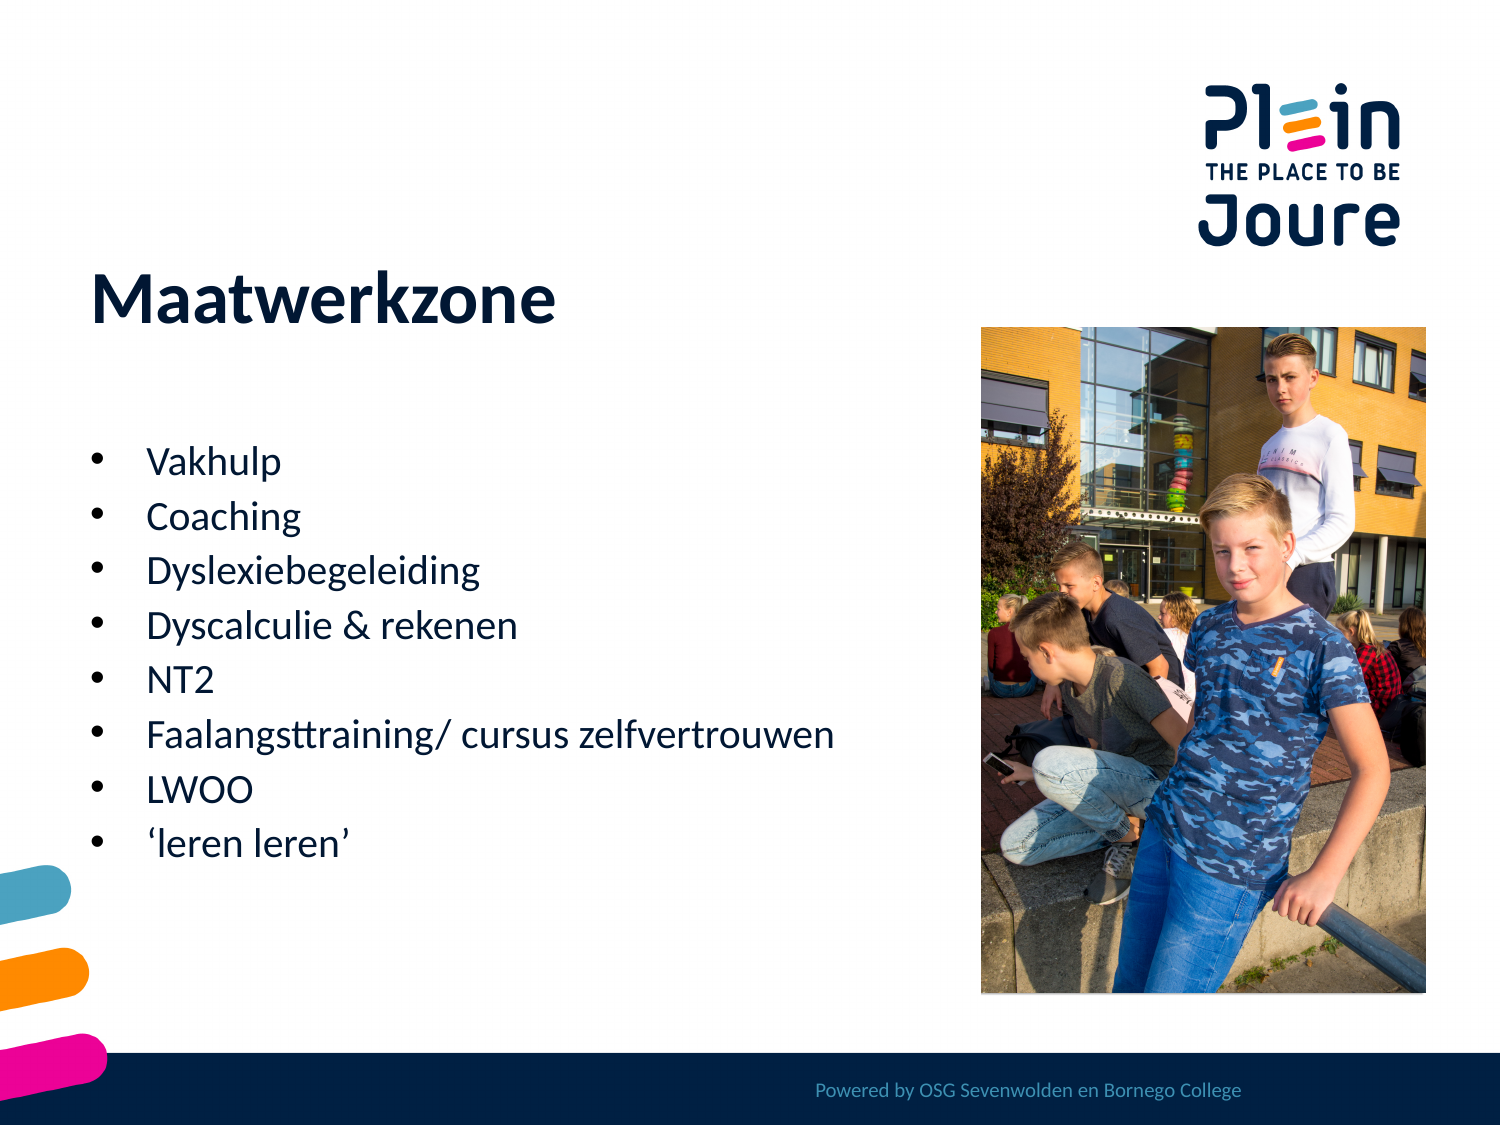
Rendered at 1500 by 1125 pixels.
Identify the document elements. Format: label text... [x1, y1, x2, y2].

picture [981, 327, 1426, 993]
title Maatwerkzone [75, 167, 1426, 419]
list Vakhulp Coaching Dyslexiebegeleiding Dyscalculie & rekenen NT2 Faalangsttraining/ cursus zelfvertrouwen LWOO ‘leren leren’ [75, 435, 963, 1005]
text_box Powered by OSG Sevenwolden en Bornego College [800, 1053, 1426, 1125]
